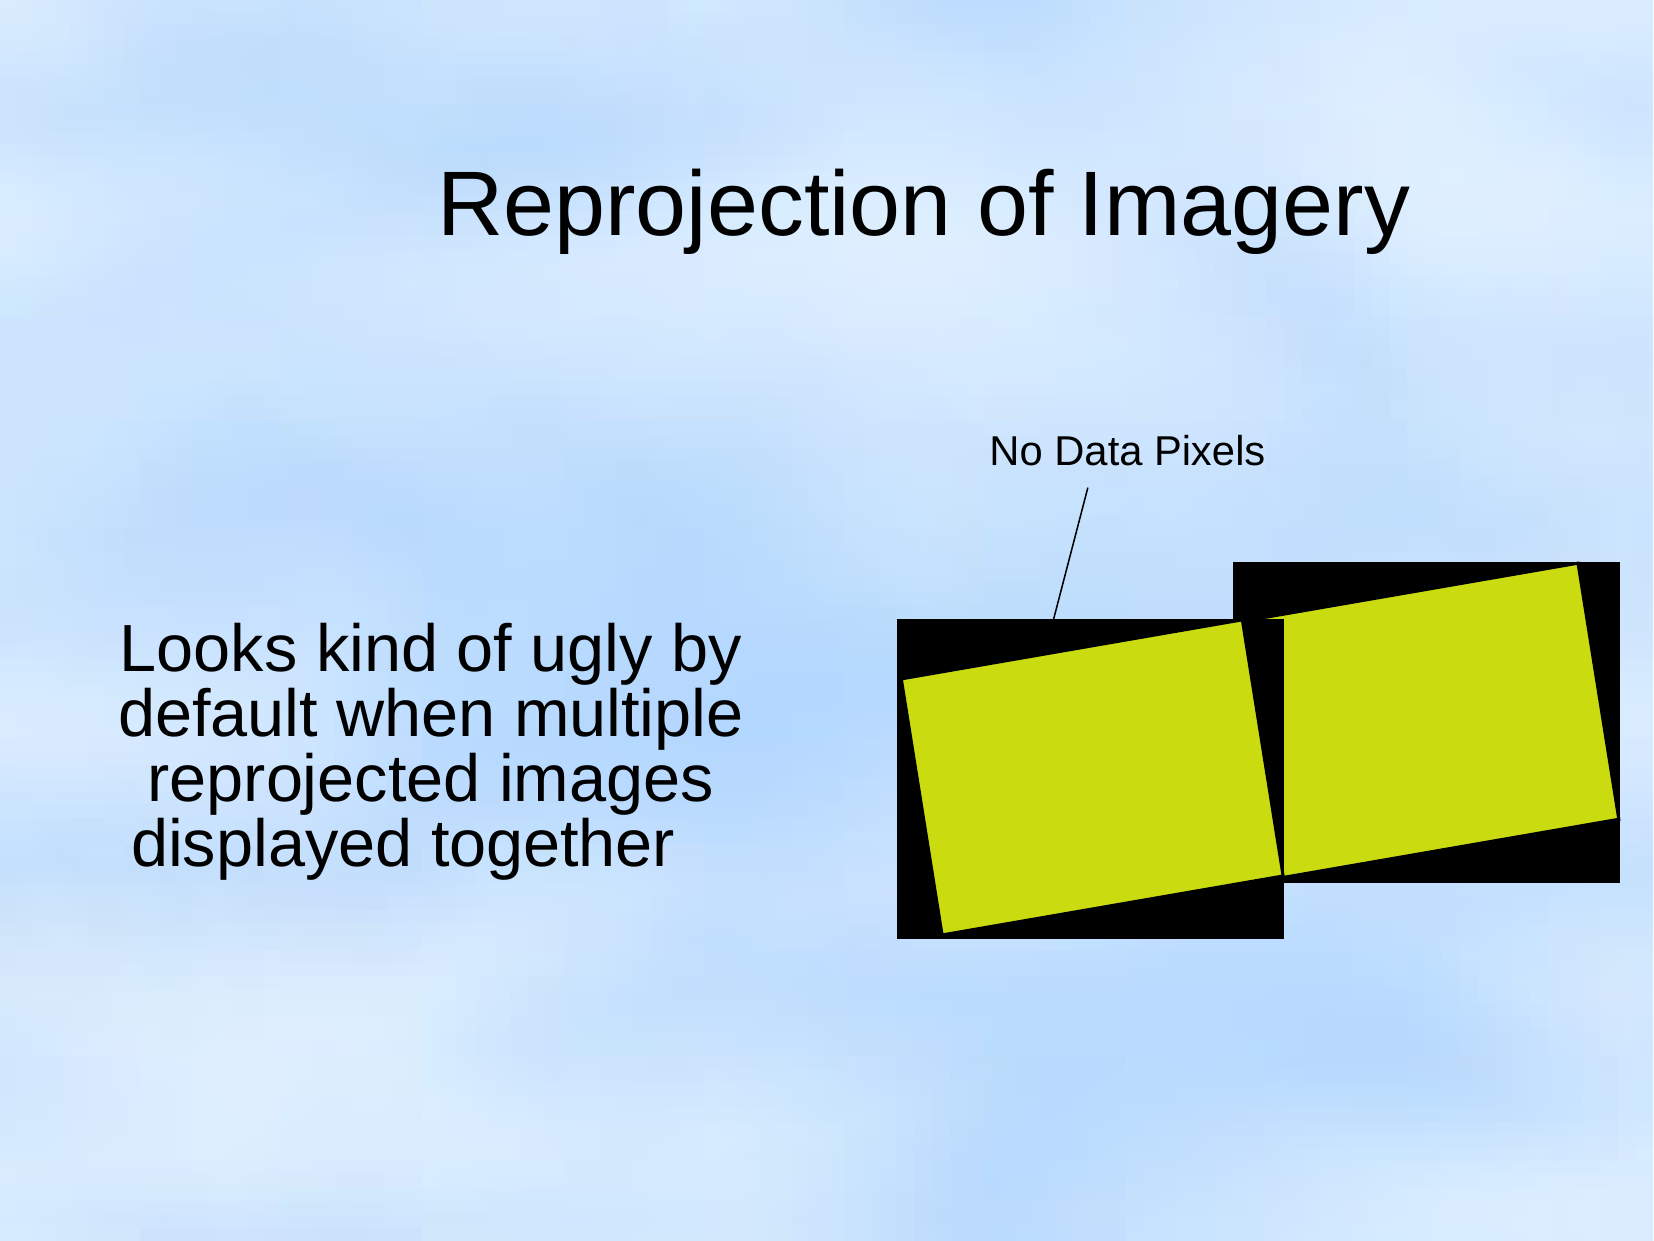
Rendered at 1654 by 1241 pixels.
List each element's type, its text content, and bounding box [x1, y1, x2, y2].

text_box Looks kind of ugly by default when multiple reprojected images displayed together [37, 600, 825, 900]
title Reprojection of Imagery [299, 112, 1575, 305]
picture [0, 0, 1654, 1241]
